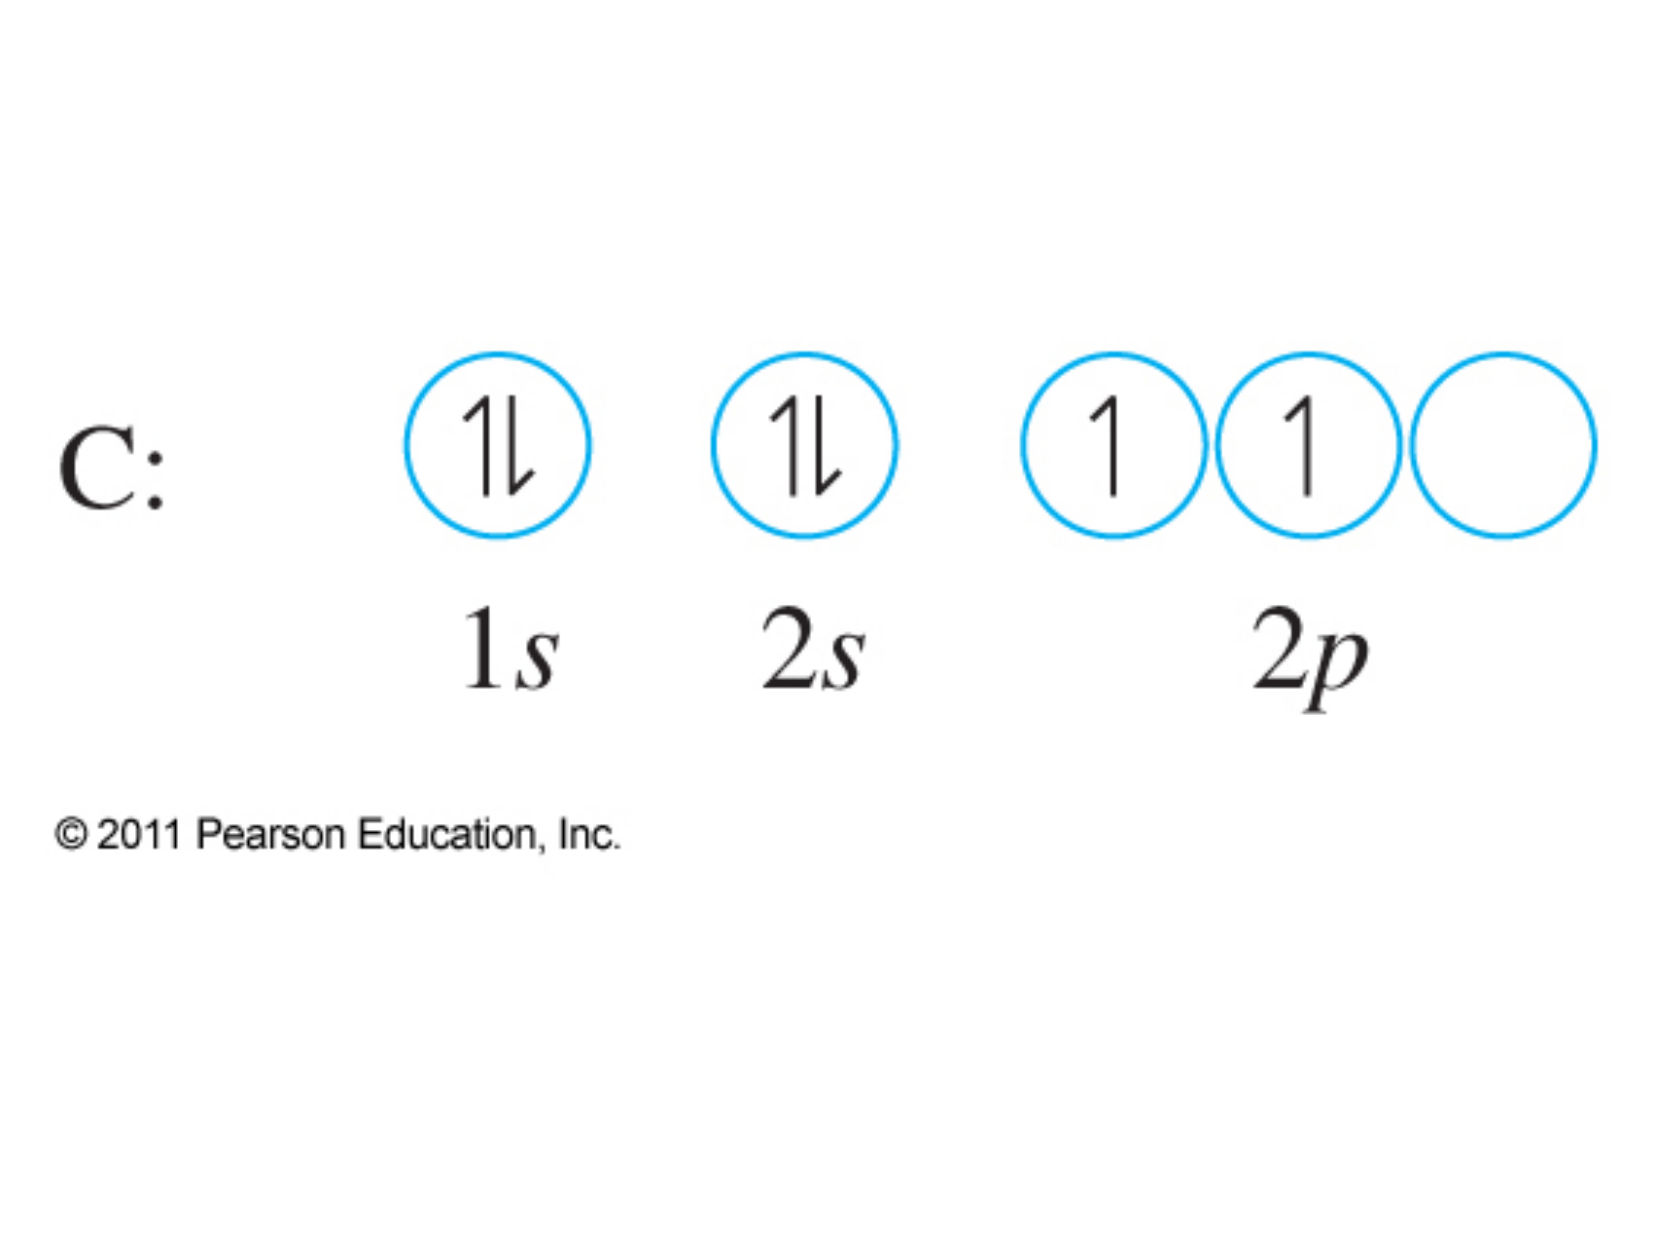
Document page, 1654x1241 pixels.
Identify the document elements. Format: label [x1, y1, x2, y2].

picture [0, 294, 1654, 946]
